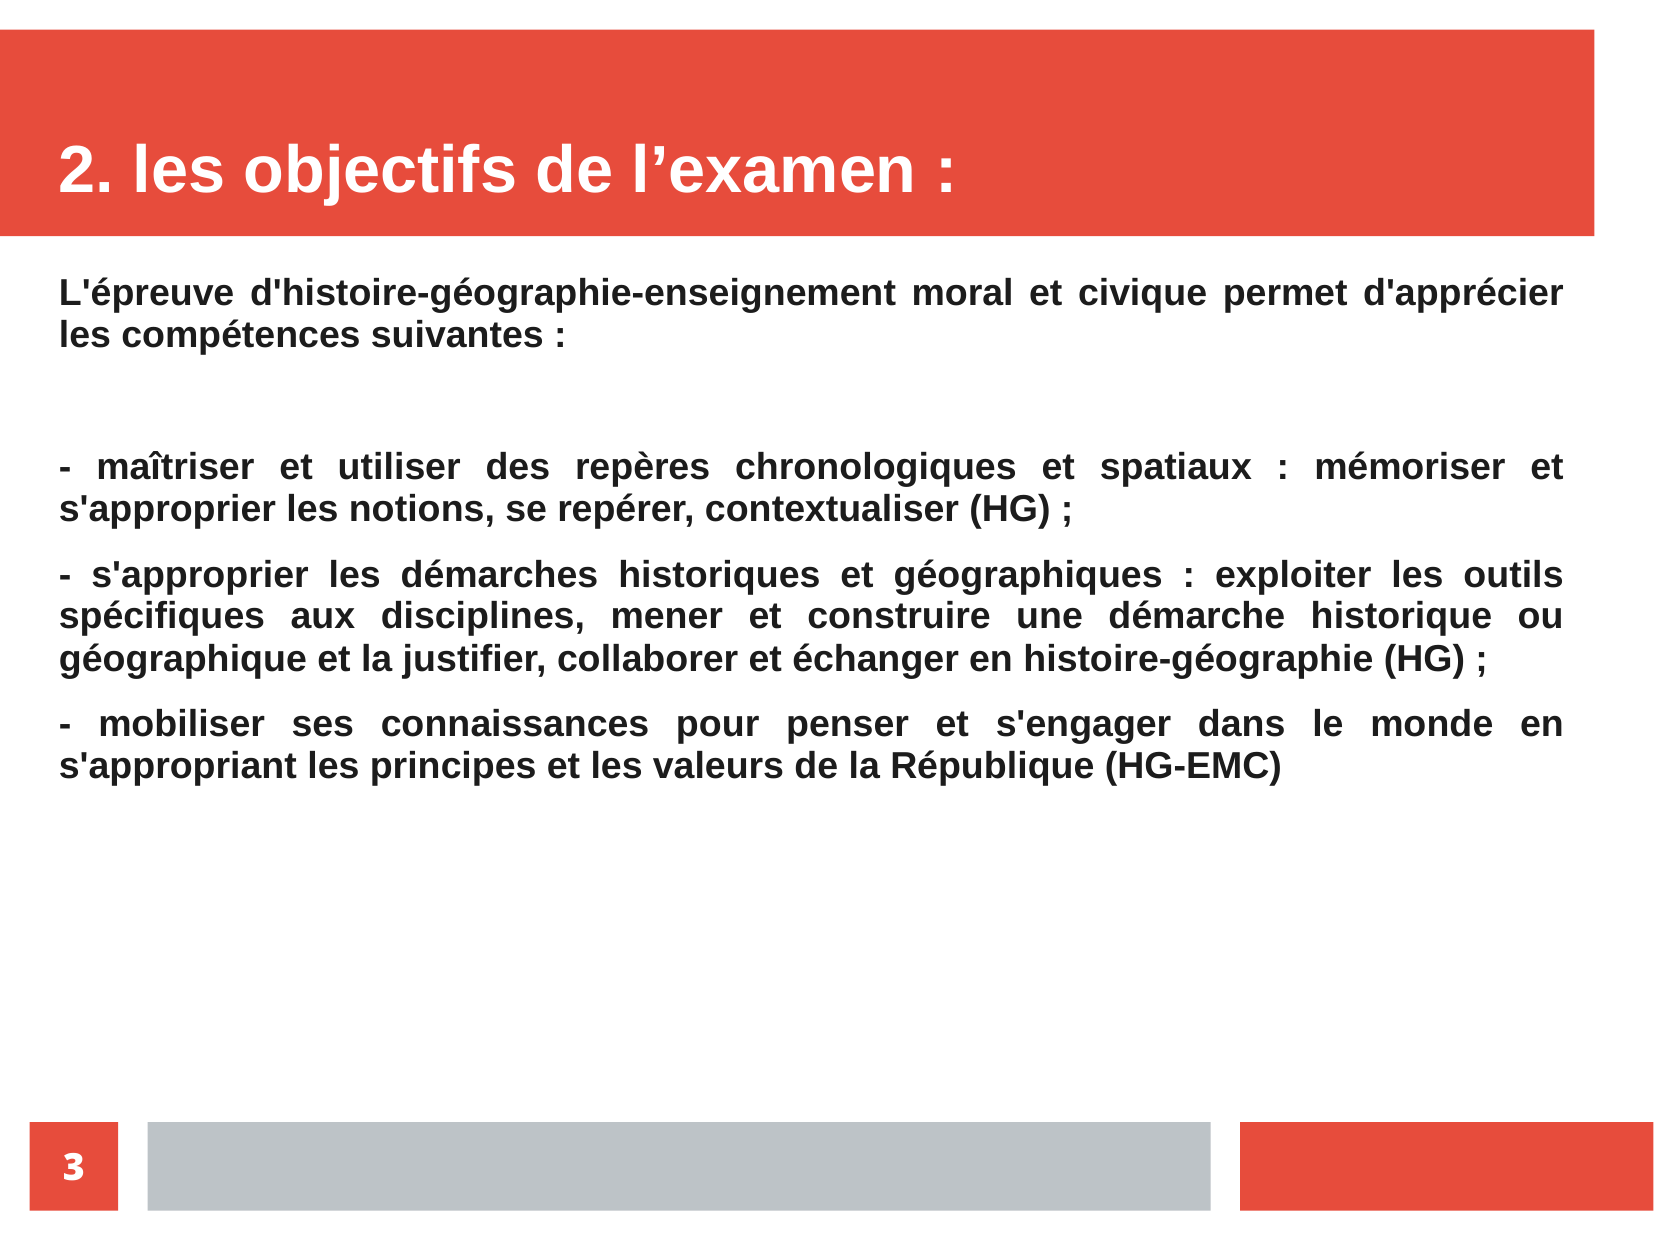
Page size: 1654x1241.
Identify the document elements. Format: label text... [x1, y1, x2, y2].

title 2. les objectifs de l’examen : [59, 59, 1595, 207]
list L'épreuve d'histoire-géographie-enseignement moral et civique permet d'apprécier les compétences suivantes : - maîtriser et utiliser des repères chronologiques et spatiaux : mémoriser et s'approprier les notions, se repérer, contextualiser (HG) ; - s'approprier les démarches historiques et géographiques : exploiter les outils spécifiques aux disciplines, mener et construire une démarche historique ou géographique et la justifier, collaborer et échanger en histoire-géographie (HG) ; - mobiliser ses connaissances pour penser et s'engager dans le monde en s'appropriant les principes et les valeurs de la République (HG-EMC) [59, 271, 1565, 1093]
